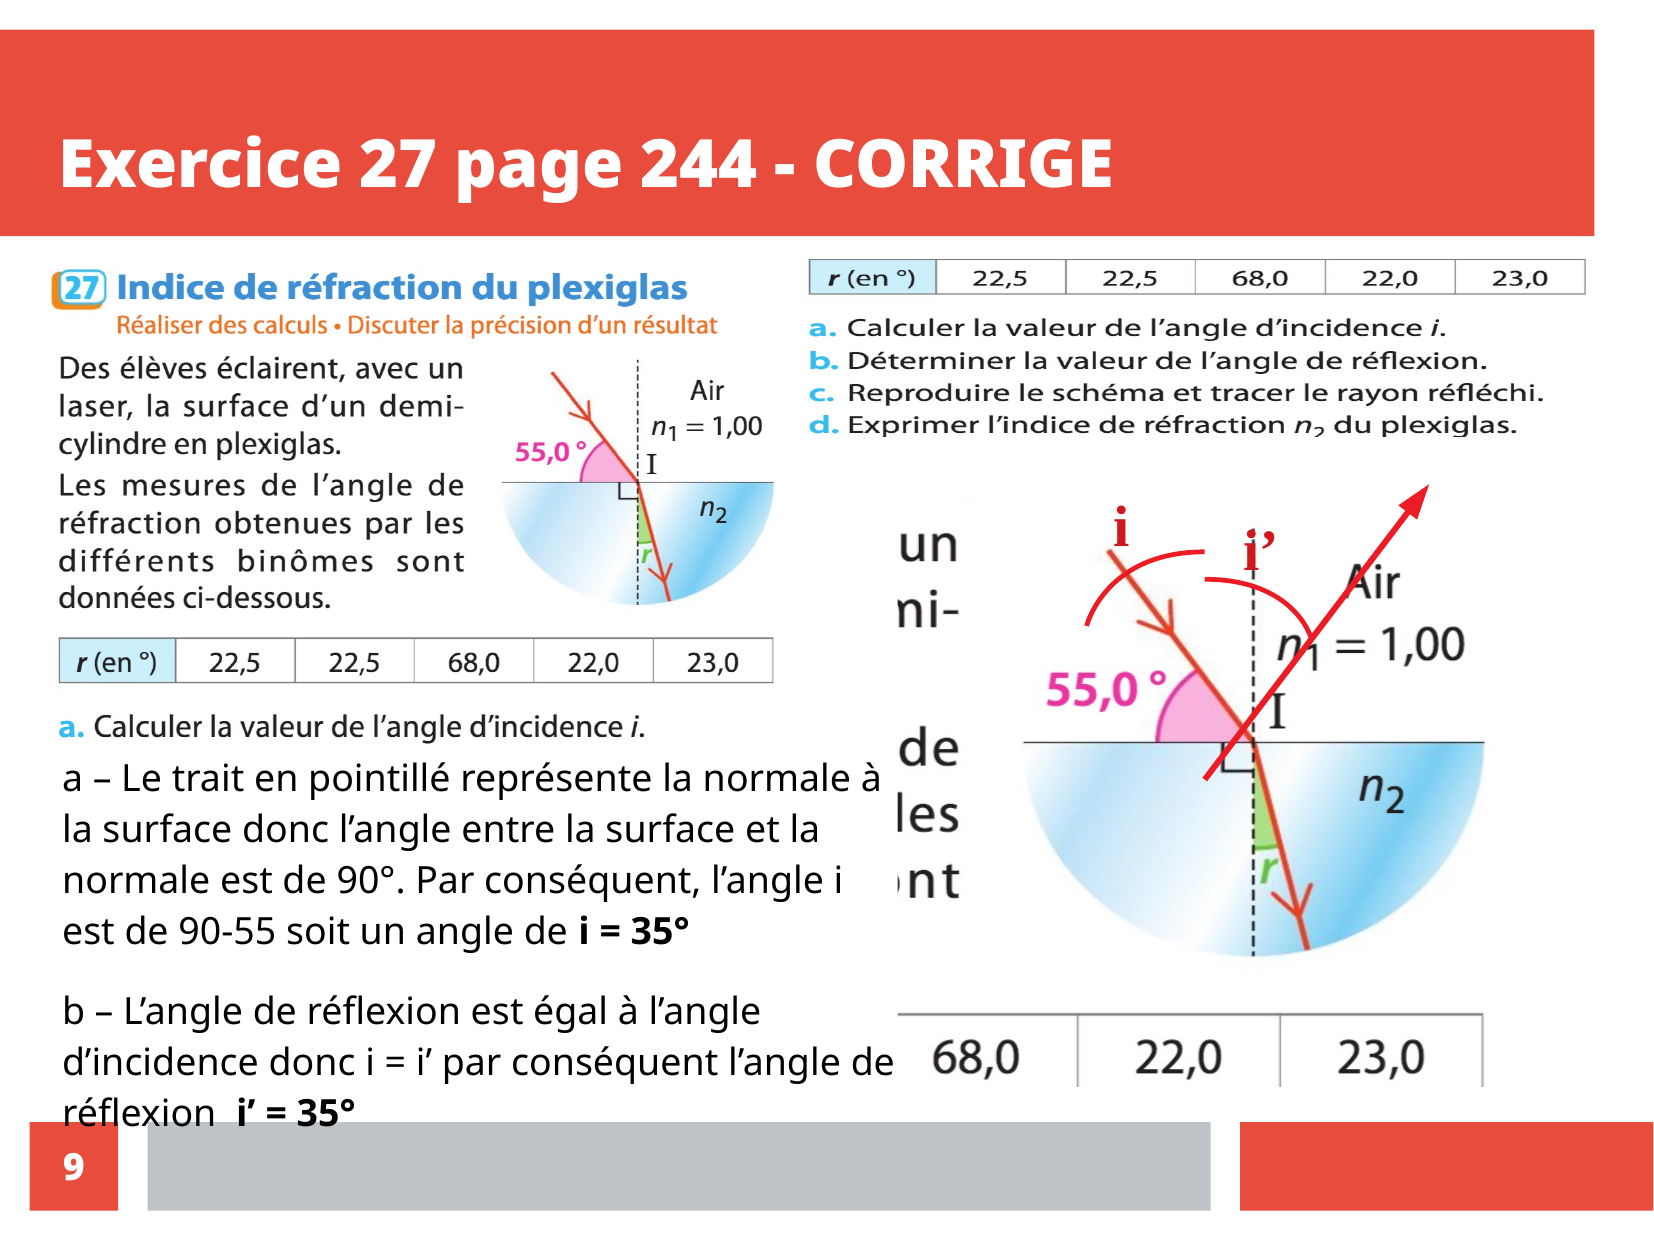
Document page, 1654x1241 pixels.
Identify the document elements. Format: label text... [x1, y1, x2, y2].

text_box a – Le trait en pointillé représente la normale à la surface donc l’angle entre la surface et la normale est de 90°. Par conséquent, l’angle i est de 90-55 soit un angle de i = 35° [47, 744, 898, 949]
text_box i’ [1228, 511, 1300, 591]
picture [35, 248, 1619, 745]
title Exercice 27 page 244 - CORRIGE [59, 59, 1595, 207]
text_box i [1098, 487, 1146, 567]
picture [897, 496, 1536, 1087]
text_box b – L’angle de réflexion est égal à l’angle d’incidence donc i = i’ par conséquent l’angle de réflexion i’ = 35° [47, 977, 957, 1099]
